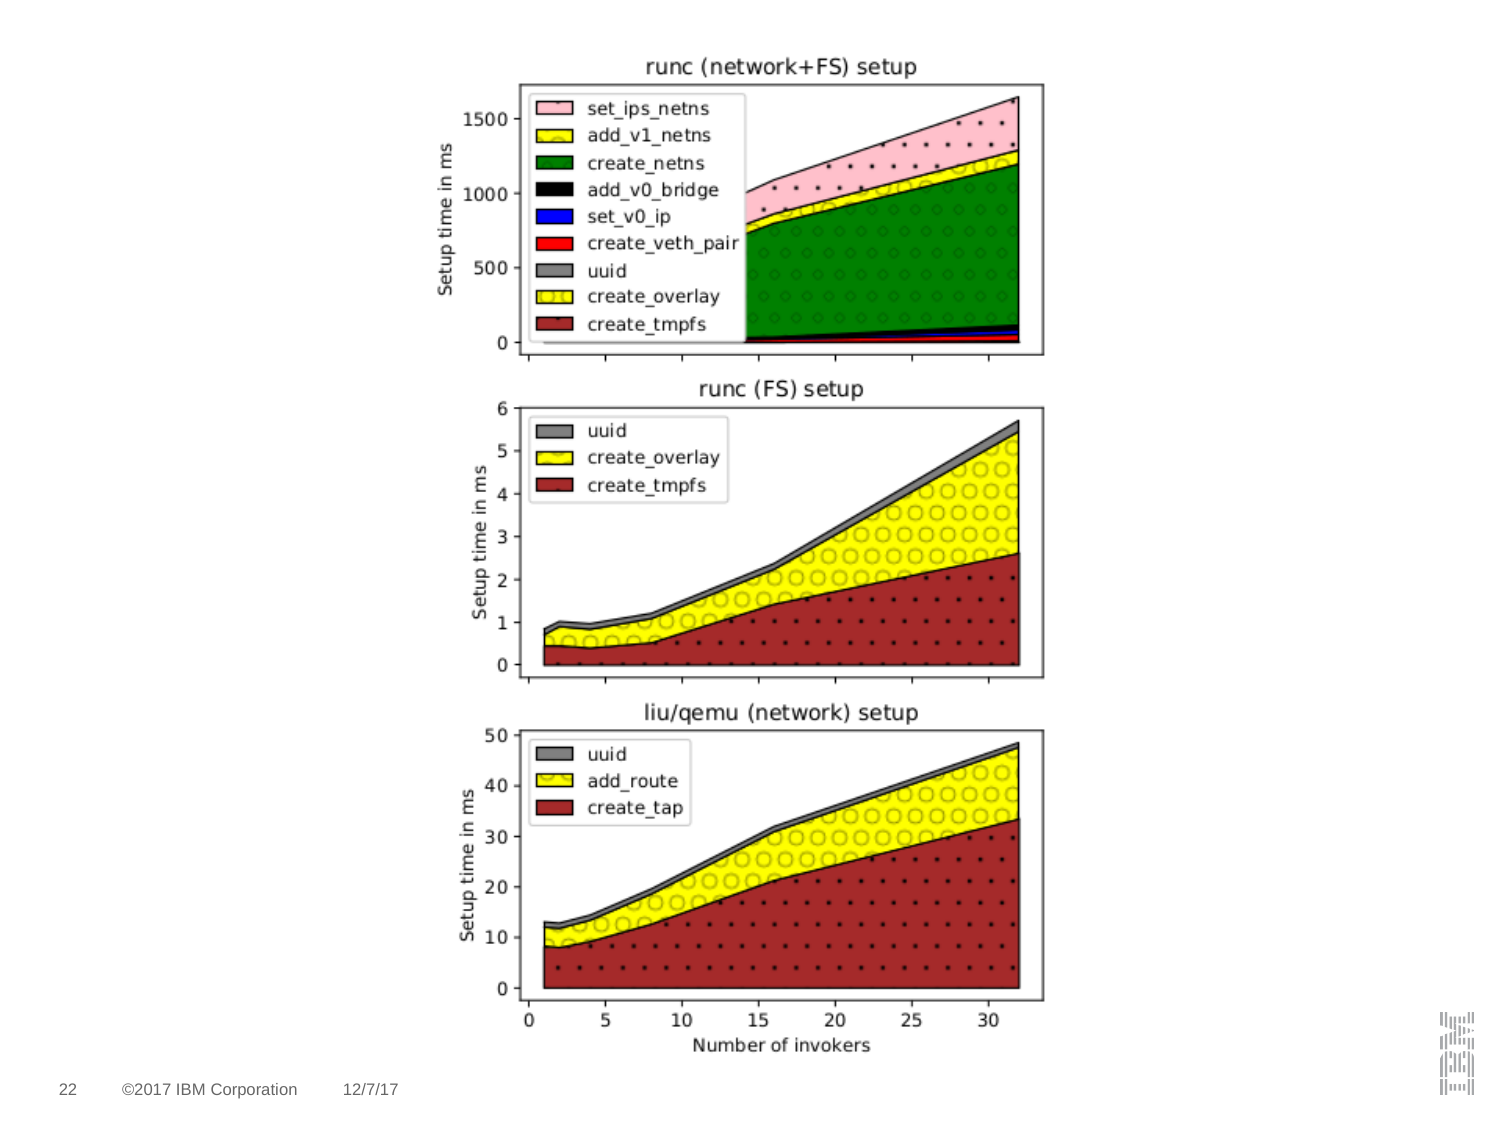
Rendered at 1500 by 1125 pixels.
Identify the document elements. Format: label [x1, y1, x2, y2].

picture [1440, 1012, 1474, 1095]
picture [411, 26, 1090, 1081]
